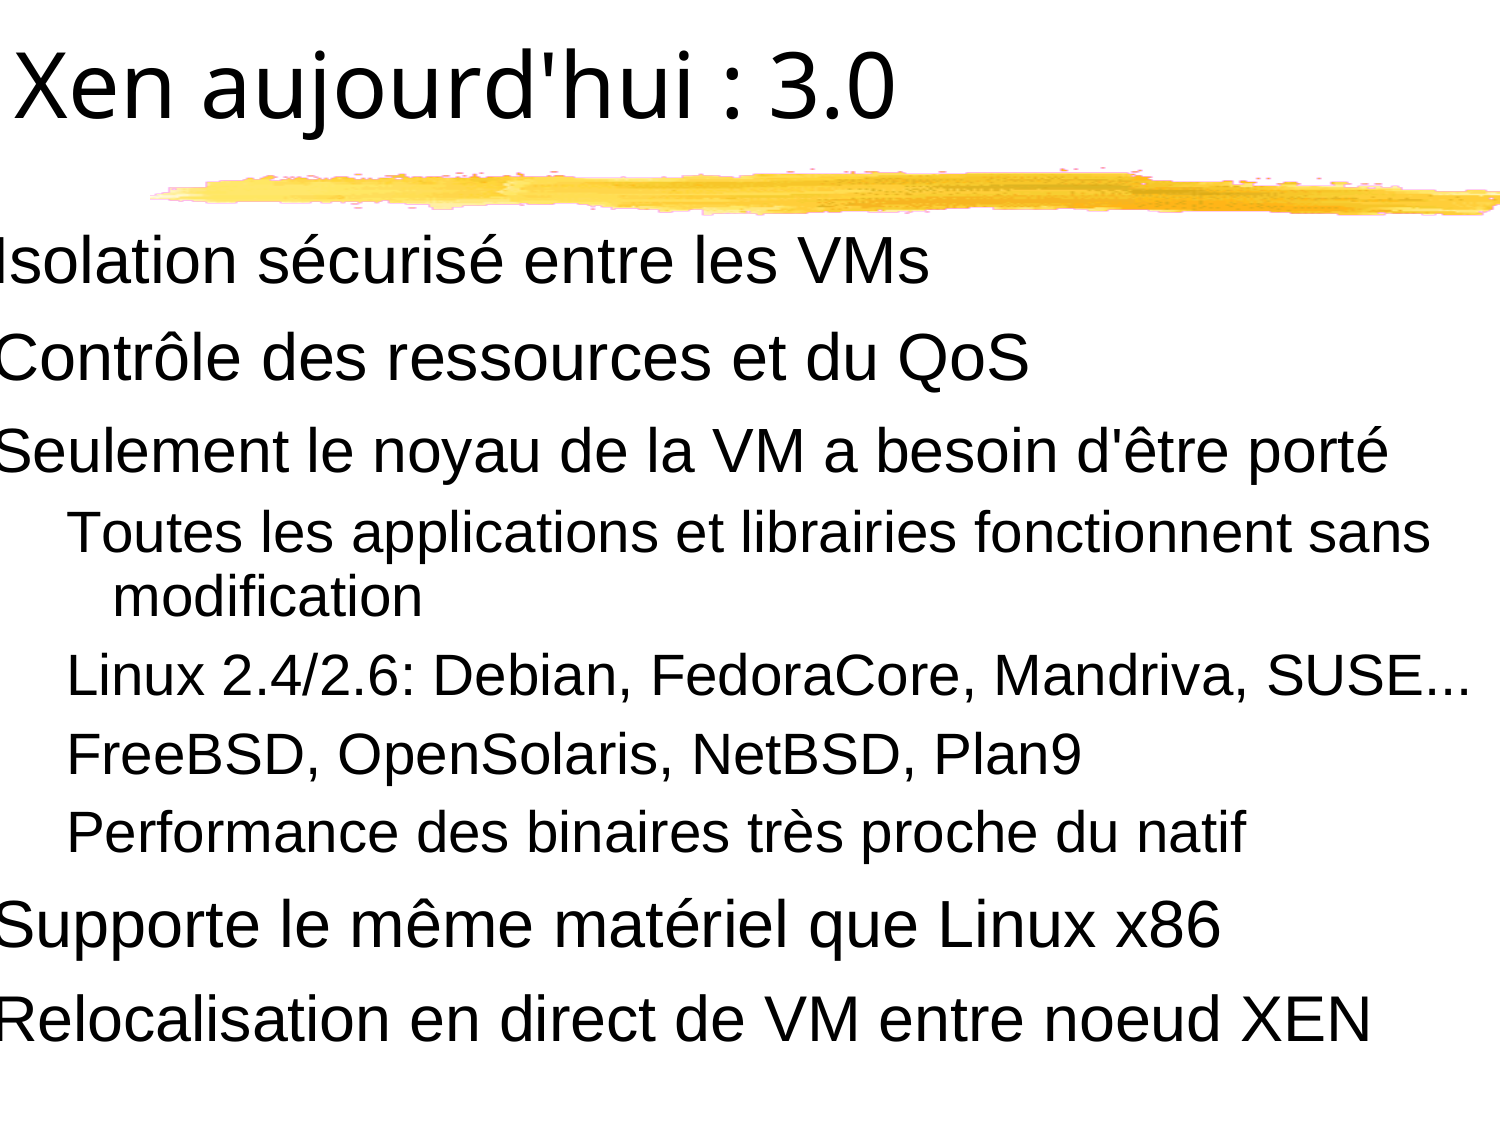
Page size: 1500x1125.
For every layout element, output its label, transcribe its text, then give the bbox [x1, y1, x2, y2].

list Isolation sécurisé entre les VMs Contrôle des ressources et du QoS Seulement le noyau de la VM a besoin d'être porté Toutes les applications et librairies fonctionnent sans modification Linux 2.4/2.6: Debian, FedoraCore, Mandriva, SUSE... FreeBSD, OpenSolaris, NetBSD, Plan9 Performance des binaires très proche du natif Supporte le même matériel que Linux x86 Relocalisation en direct de VM entre noeud XEN [0, 216, 1500, 1073]
picture [150, 162, 1500, 216]
title Xen aujourd'hui : 3.0 [0, 2, 1500, 148]
